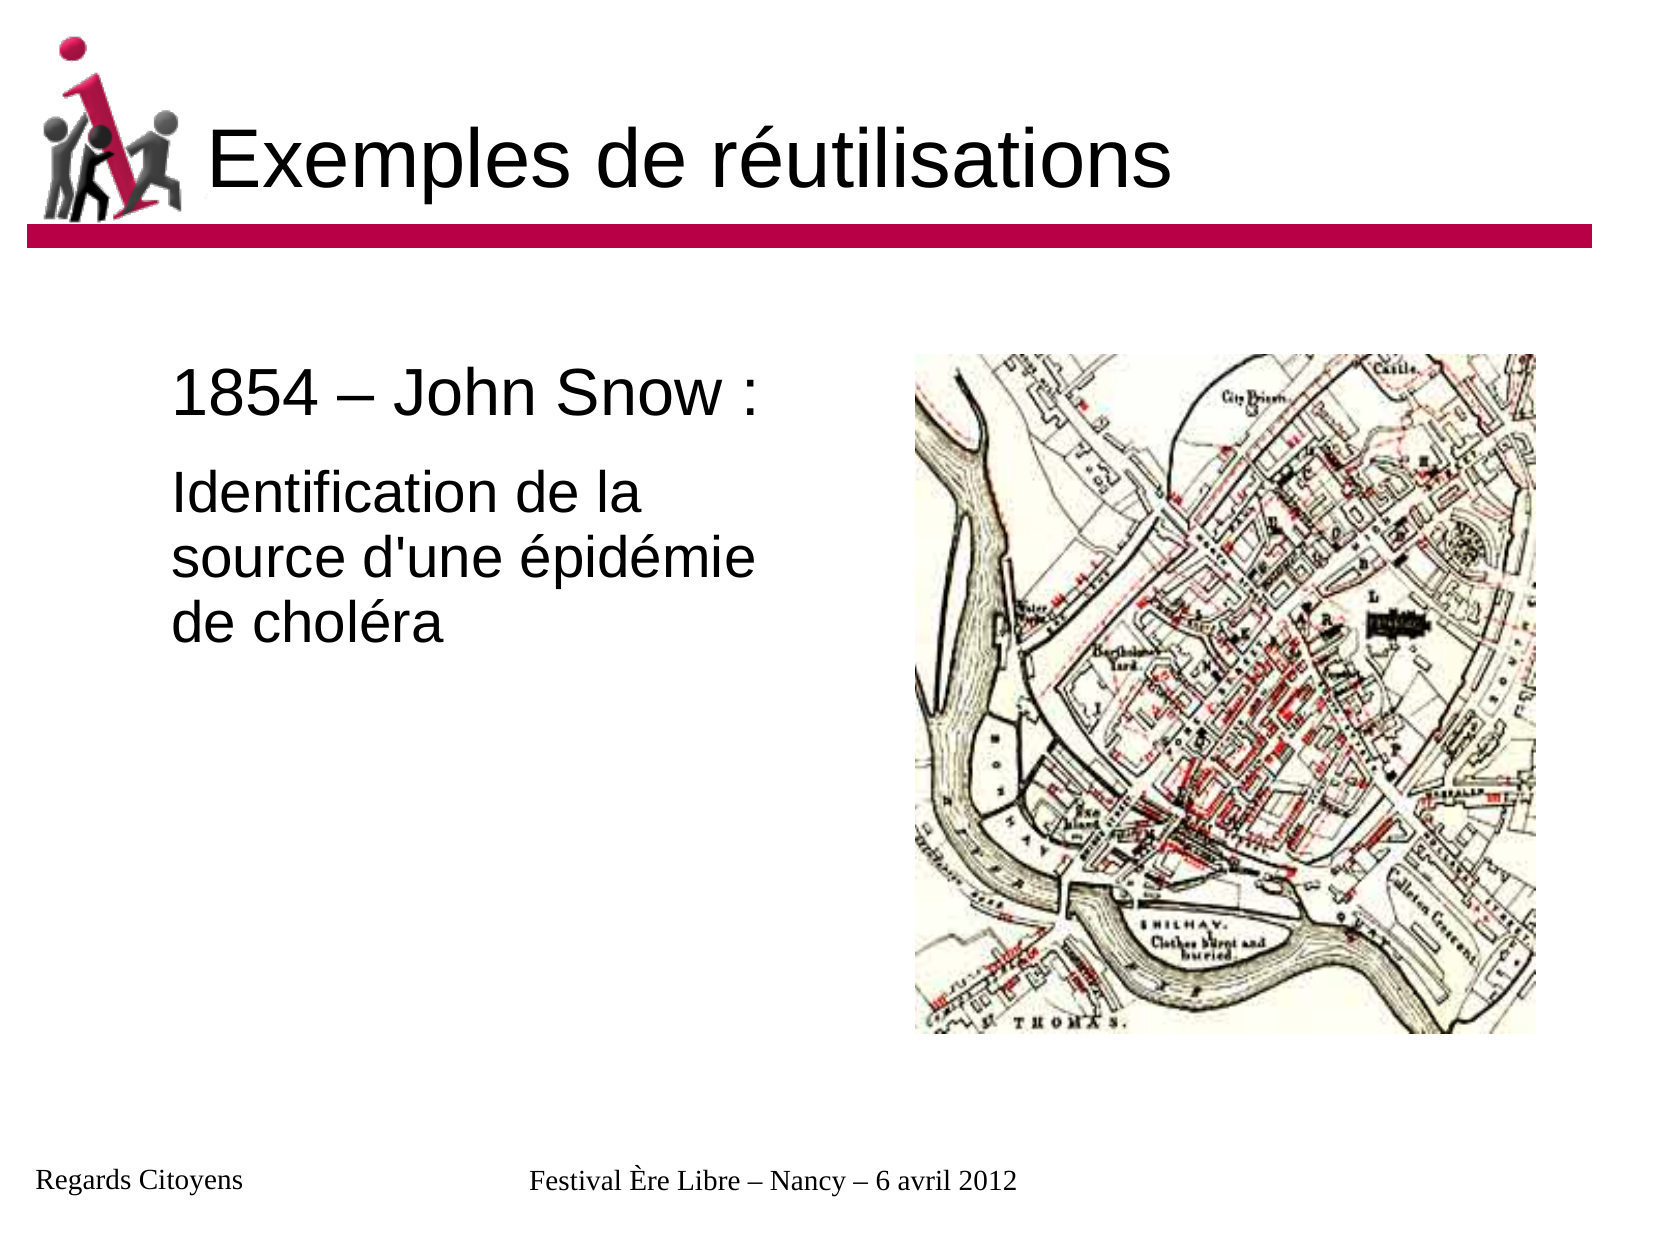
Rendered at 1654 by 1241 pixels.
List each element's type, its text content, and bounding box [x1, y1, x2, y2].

picture [915, 354, 1536, 1034]
title Exemples de réutilisations [206, 55, 1595, 263]
list 1854 – John Snow : Identification de la source d'une épidémie de choléra [100, 355, 827, 1174]
picture [27, 31, 208, 224]
